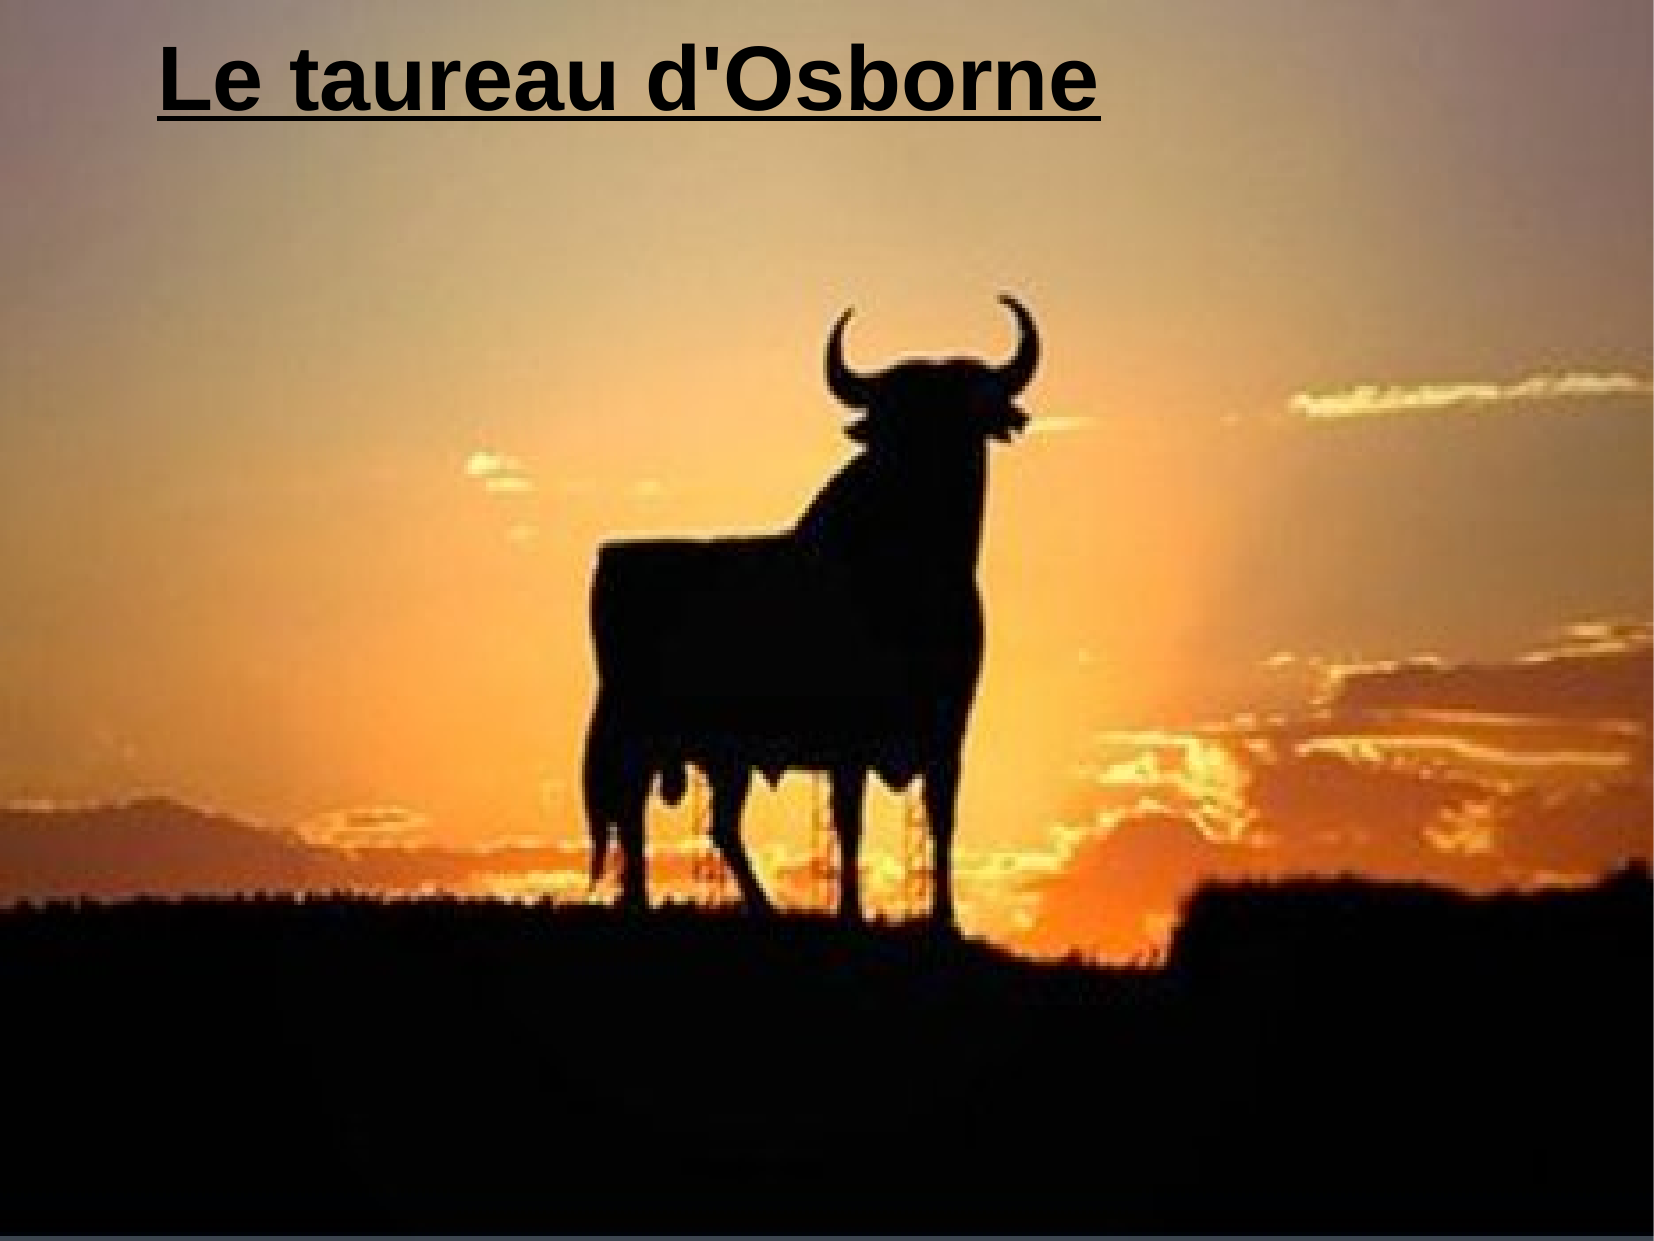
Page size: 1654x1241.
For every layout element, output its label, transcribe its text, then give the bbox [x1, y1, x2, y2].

title Le taureau d'Osborne [0, 18, 1536, 130]
